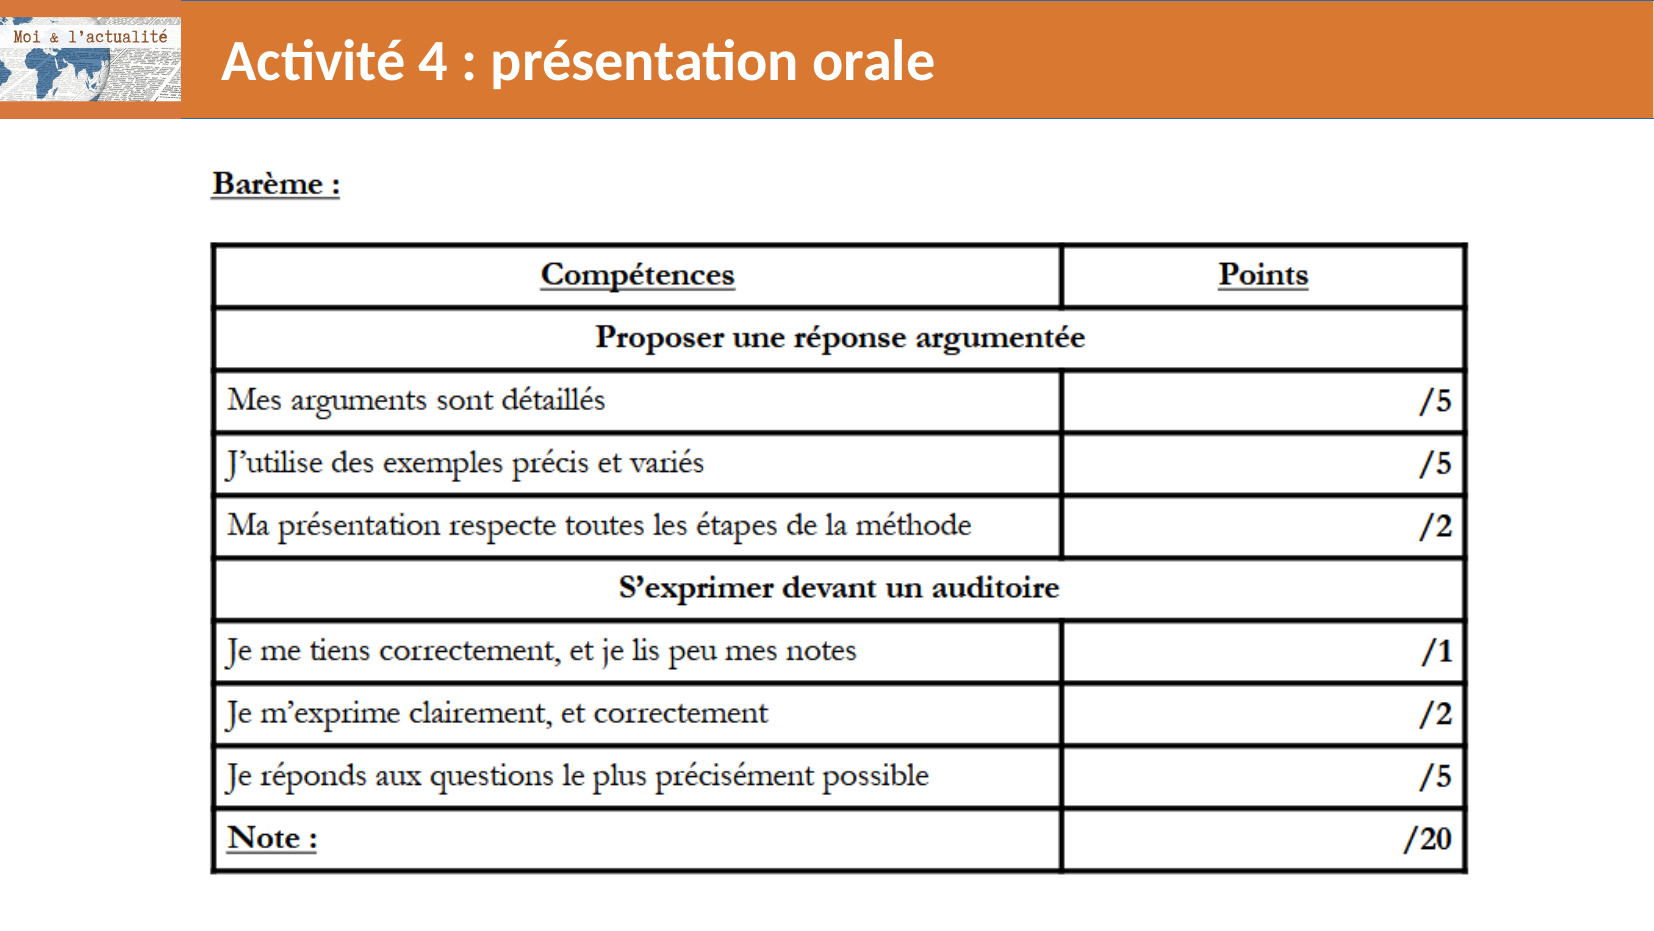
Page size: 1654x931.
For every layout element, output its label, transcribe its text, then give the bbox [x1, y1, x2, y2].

picture [162, 144, 1495, 931]
text_box Activité 4 : présentation orale [206, 29, 1329, 103]
text_box [181, 0, 1654, 119]
picture [0, 0, 181, 119]
